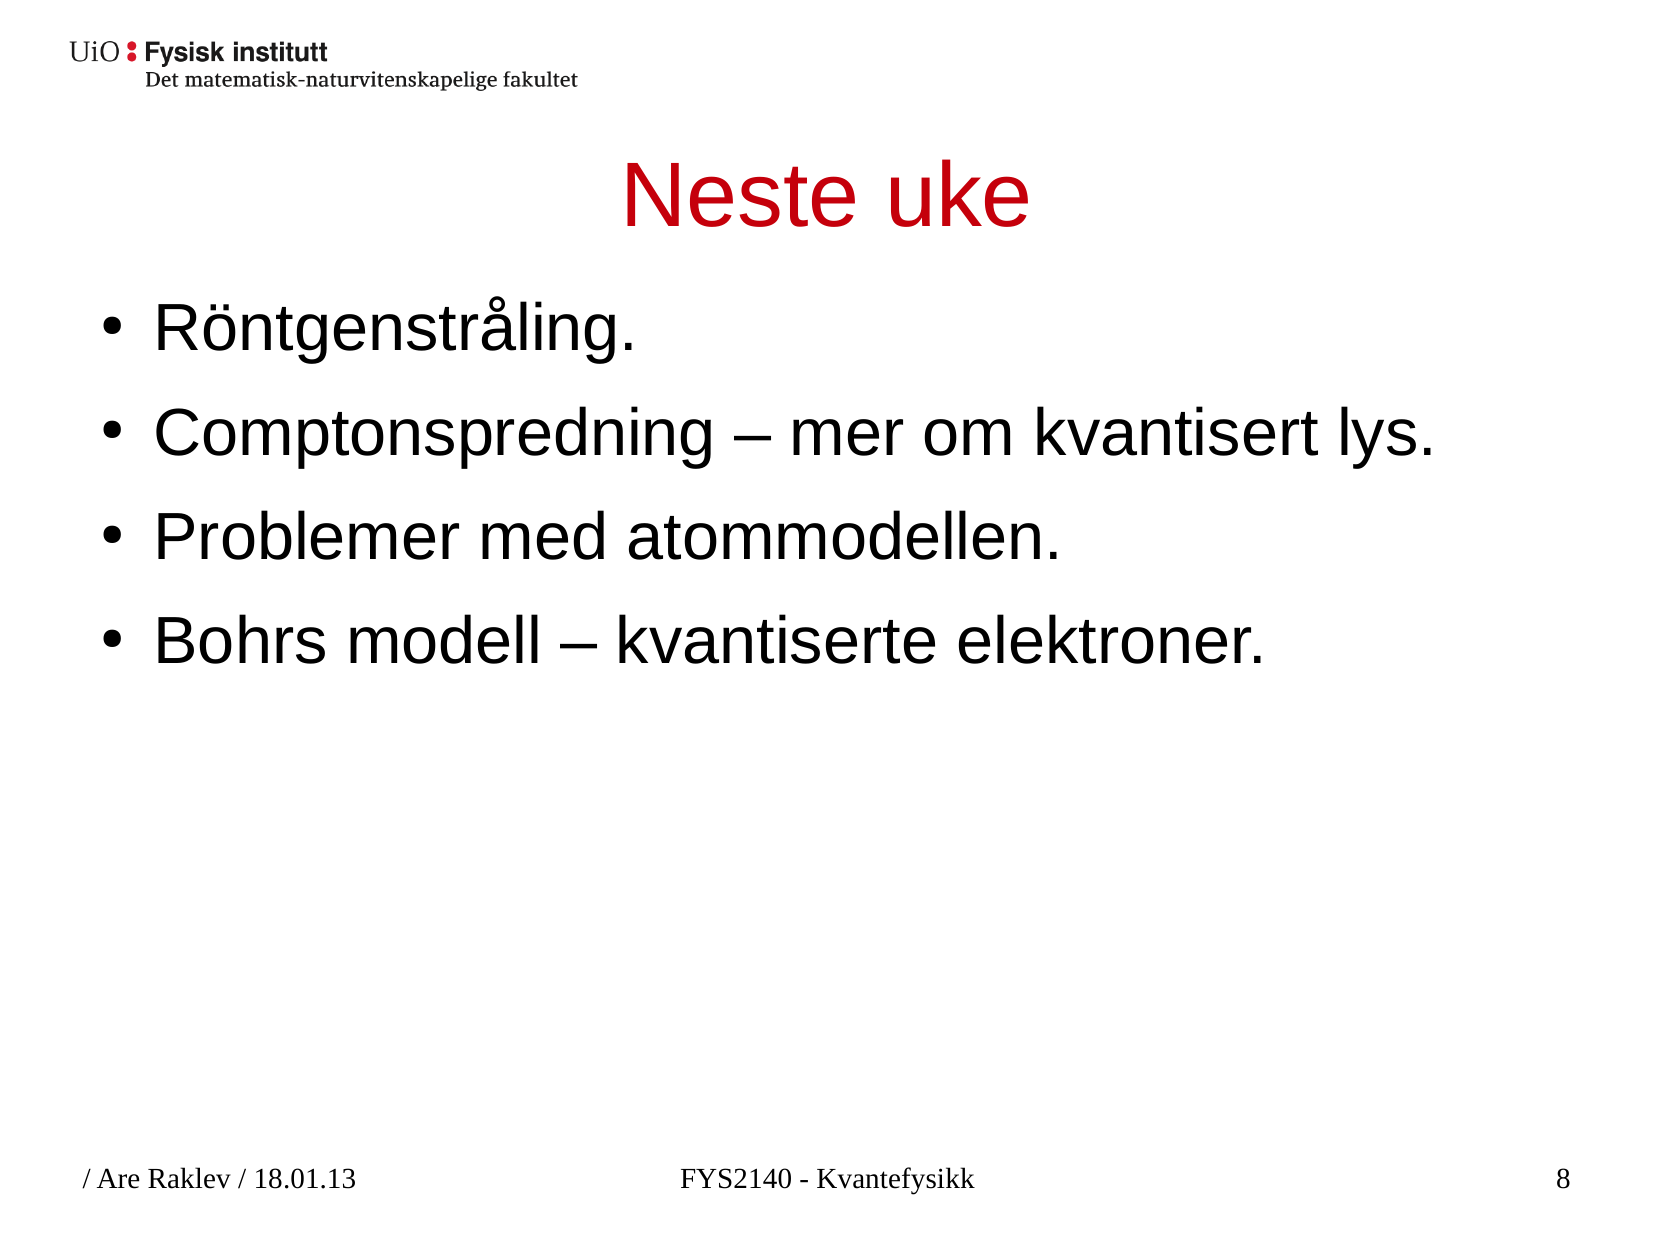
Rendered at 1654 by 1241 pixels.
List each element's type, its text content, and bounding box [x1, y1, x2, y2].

list Röntgenstråling. Comptonspredning – mer om kvantisert lys. Problemer med atommodellen. Bohrs modell – kvantiserte elektroner. [82, 290, 1613, 1094]
picture [68, 37, 581, 93]
title Neste uke [82, 90, 1571, 290]
